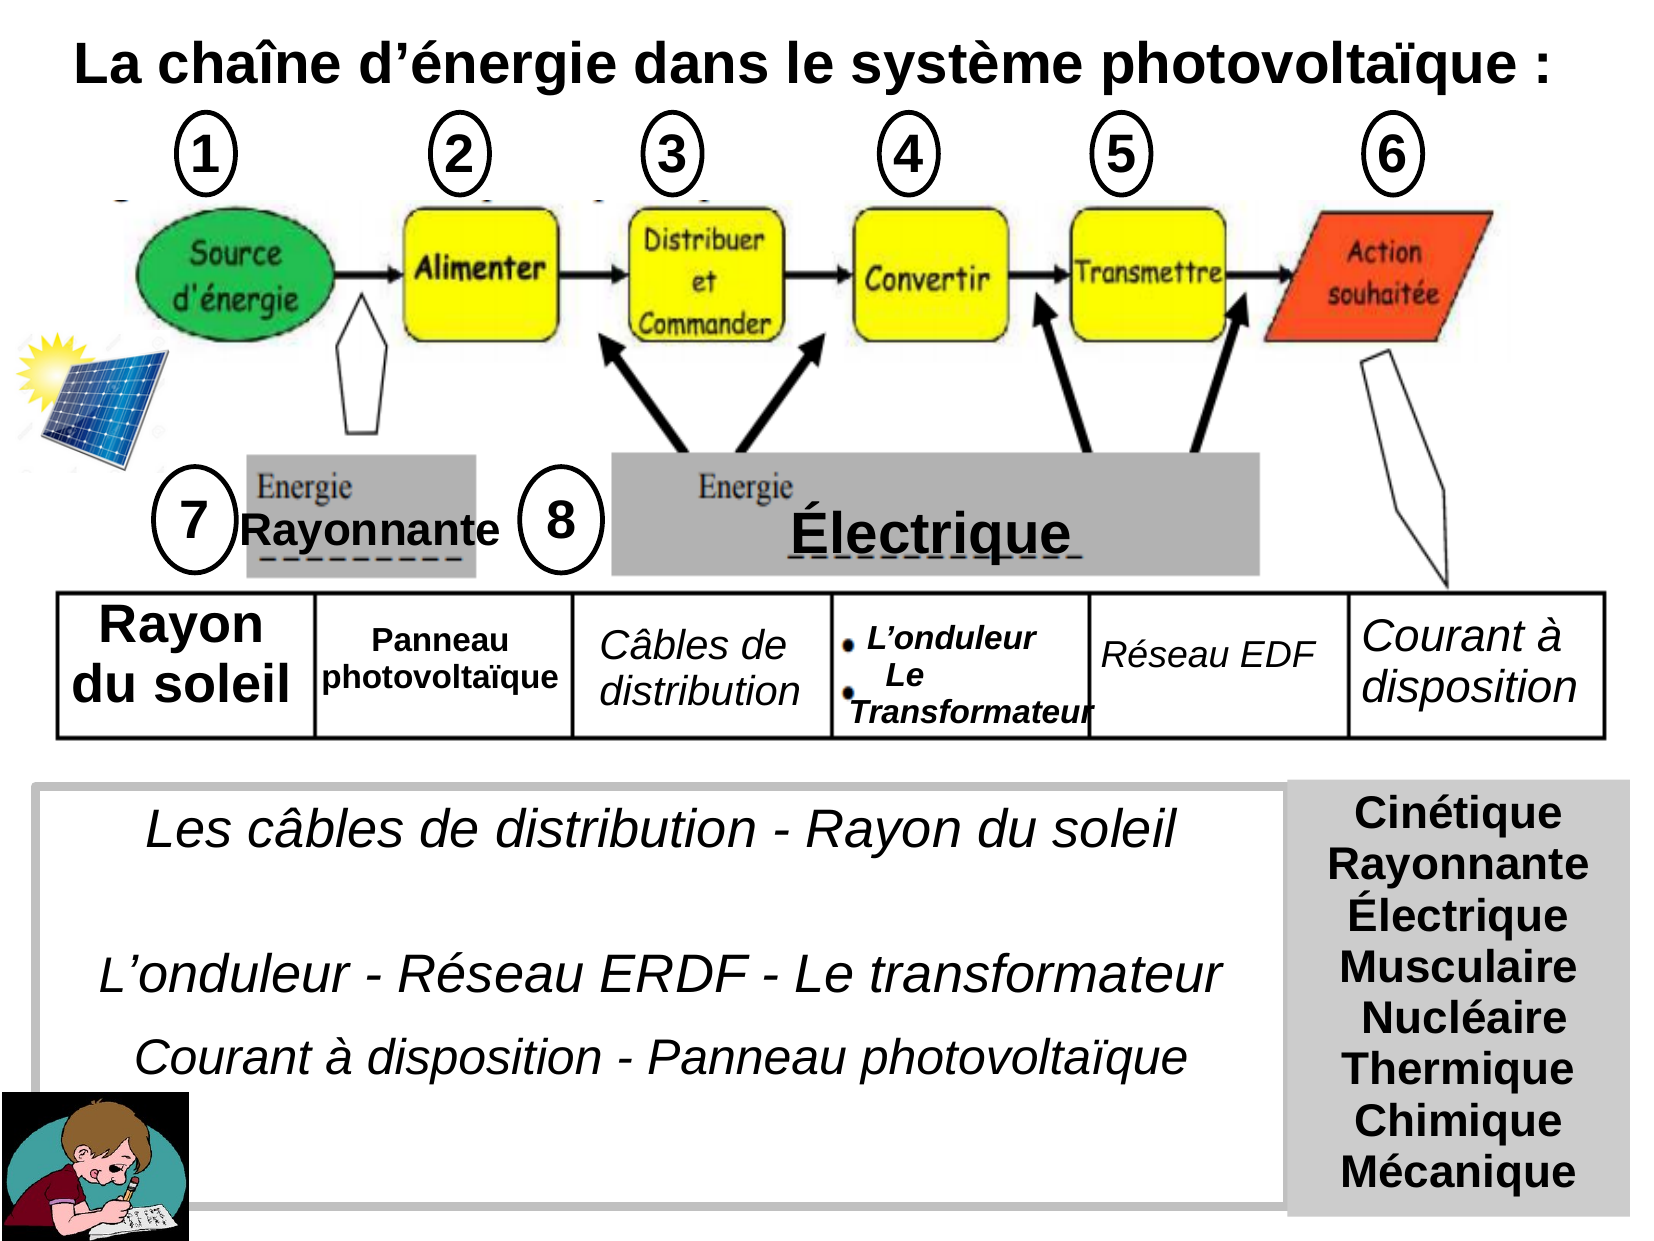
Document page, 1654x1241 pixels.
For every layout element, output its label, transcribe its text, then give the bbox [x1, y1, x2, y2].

picture [13, 200, 1616, 626]
text_box Électrique [753, 492, 1111, 614]
text_box Câbles de distribution [584, 614, 833, 722]
text_box 7 [153, 466, 232, 573]
text_box L’onduleur Le Transformateur [833, 611, 1130, 748]
text_box Courant à disposition [1346, 602, 1616, 720]
text_box Cinétique Rayonnante Électrique Musculaire Nucléaire Thermique Chimique Mécanique [1287, 779, 1630, 1217]
text_box 2 [430, 112, 490, 196]
text_box Rayonnante [224, 496, 517, 563]
text_box 4 [879, 112, 939, 196]
text_box 1 [176, 112, 236, 195]
text_box Réseau EDF [1085, 626, 1346, 697]
text_box La chaîne d’énergie dans le système photovoltaïque : [59, 23, 1607, 104]
text_box Panneau photovoltaïque [296, 614, 585, 733]
text_box 6 [1363, 112, 1423, 196]
text_box 8 [519, 466, 603, 573]
text_box Les câbles de distribution - Rayon du soleil L’onduleur - Réseau ERDF - Le transformateur Courant à disposition - Panneau photovoltaïque [35, 786, 1287, 1207]
picture [2, 1092, 189, 1241]
text_box Rayon du soleil [45, 586, 319, 722]
text_box 5 [1091, 112, 1151, 196]
text_box 3 [642, 112, 703, 196]
picture [45, 697, 1616, 756]
